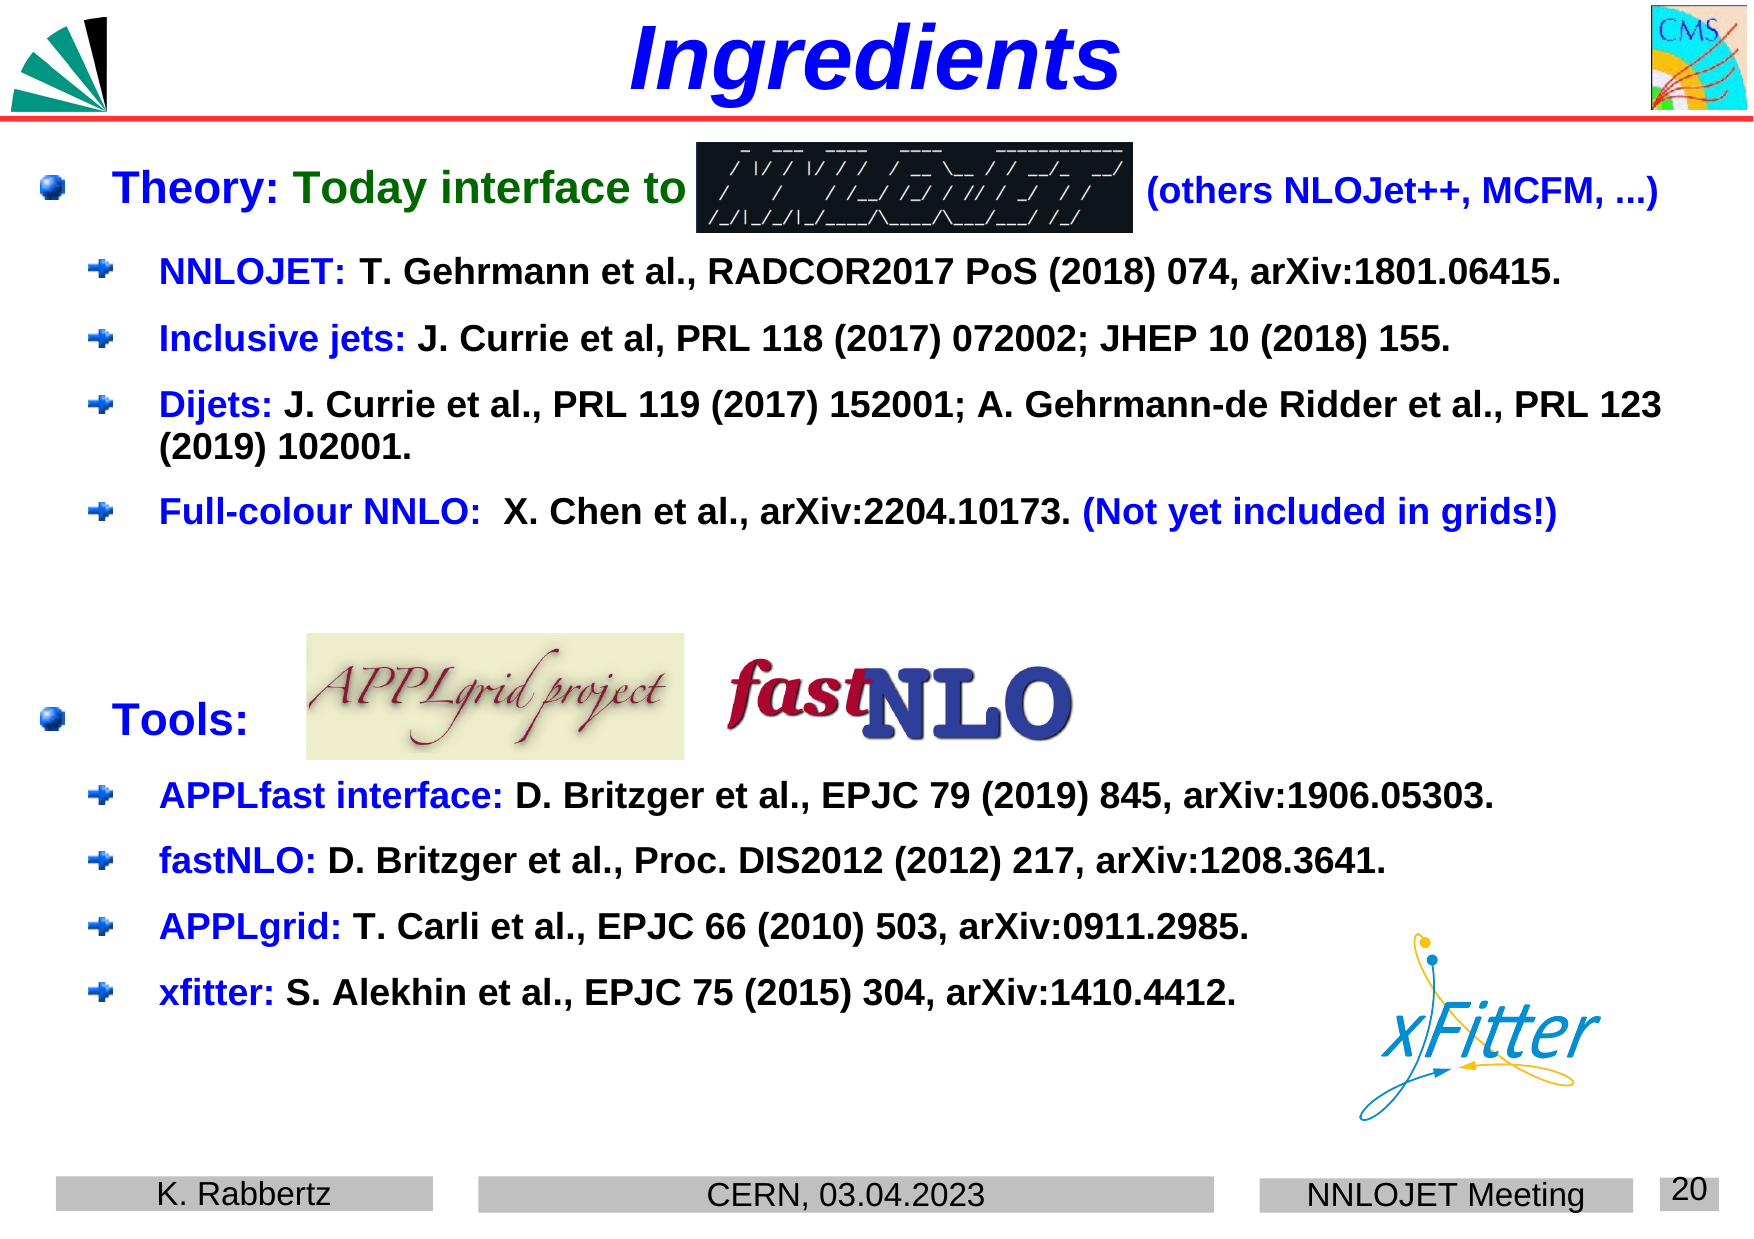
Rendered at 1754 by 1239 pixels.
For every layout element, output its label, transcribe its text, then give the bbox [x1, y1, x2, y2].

picture [306, 633, 685, 760]
title Ingredients [124, 0, 1630, 116]
picture [716, 652, 1081, 743]
picture [1359, 933, 1601, 1121]
picture [1651, 5, 1747, 110]
list Theory: Today interface to (others NLOJet++, MCFM, ...) NNLOJET: T. Gehrmann et al., RADCOR2017 PoS (2018) 074, arXiv:1801.06415. Inclusive jets: J. Currie et al, PRL 118 (2017) 072002; JHEP 10 (2018) 155. Dijets: J. Currie et al., PRL 119 (2017) 152001; A. Gehrmann-de Ridder et al., PRL 123 (2019) 102001. Full-colour NNLO: X. Chen et al., arXiv:2204.10173. (Not yet included in grids!) Tools: APPLfast interface: D. Britzger et al., EPJC 79 (2019) 845, arXiv:1906.05303. fastNLO: D. Britzger et al., Proc. DIS2012 (2012) 217, arXiv:1208.3641. APPLgrid: T. Carli et al., EPJC 66 (2010) 503, arXiv:0911.2985. xfitter: S. Alekhin et al., EPJC 75 (2015) 304, arXiv:1410.4412. [29, 161, 1673, 1144]
picture [11, 17, 107, 113]
picture [696, 142, 1133, 234]
